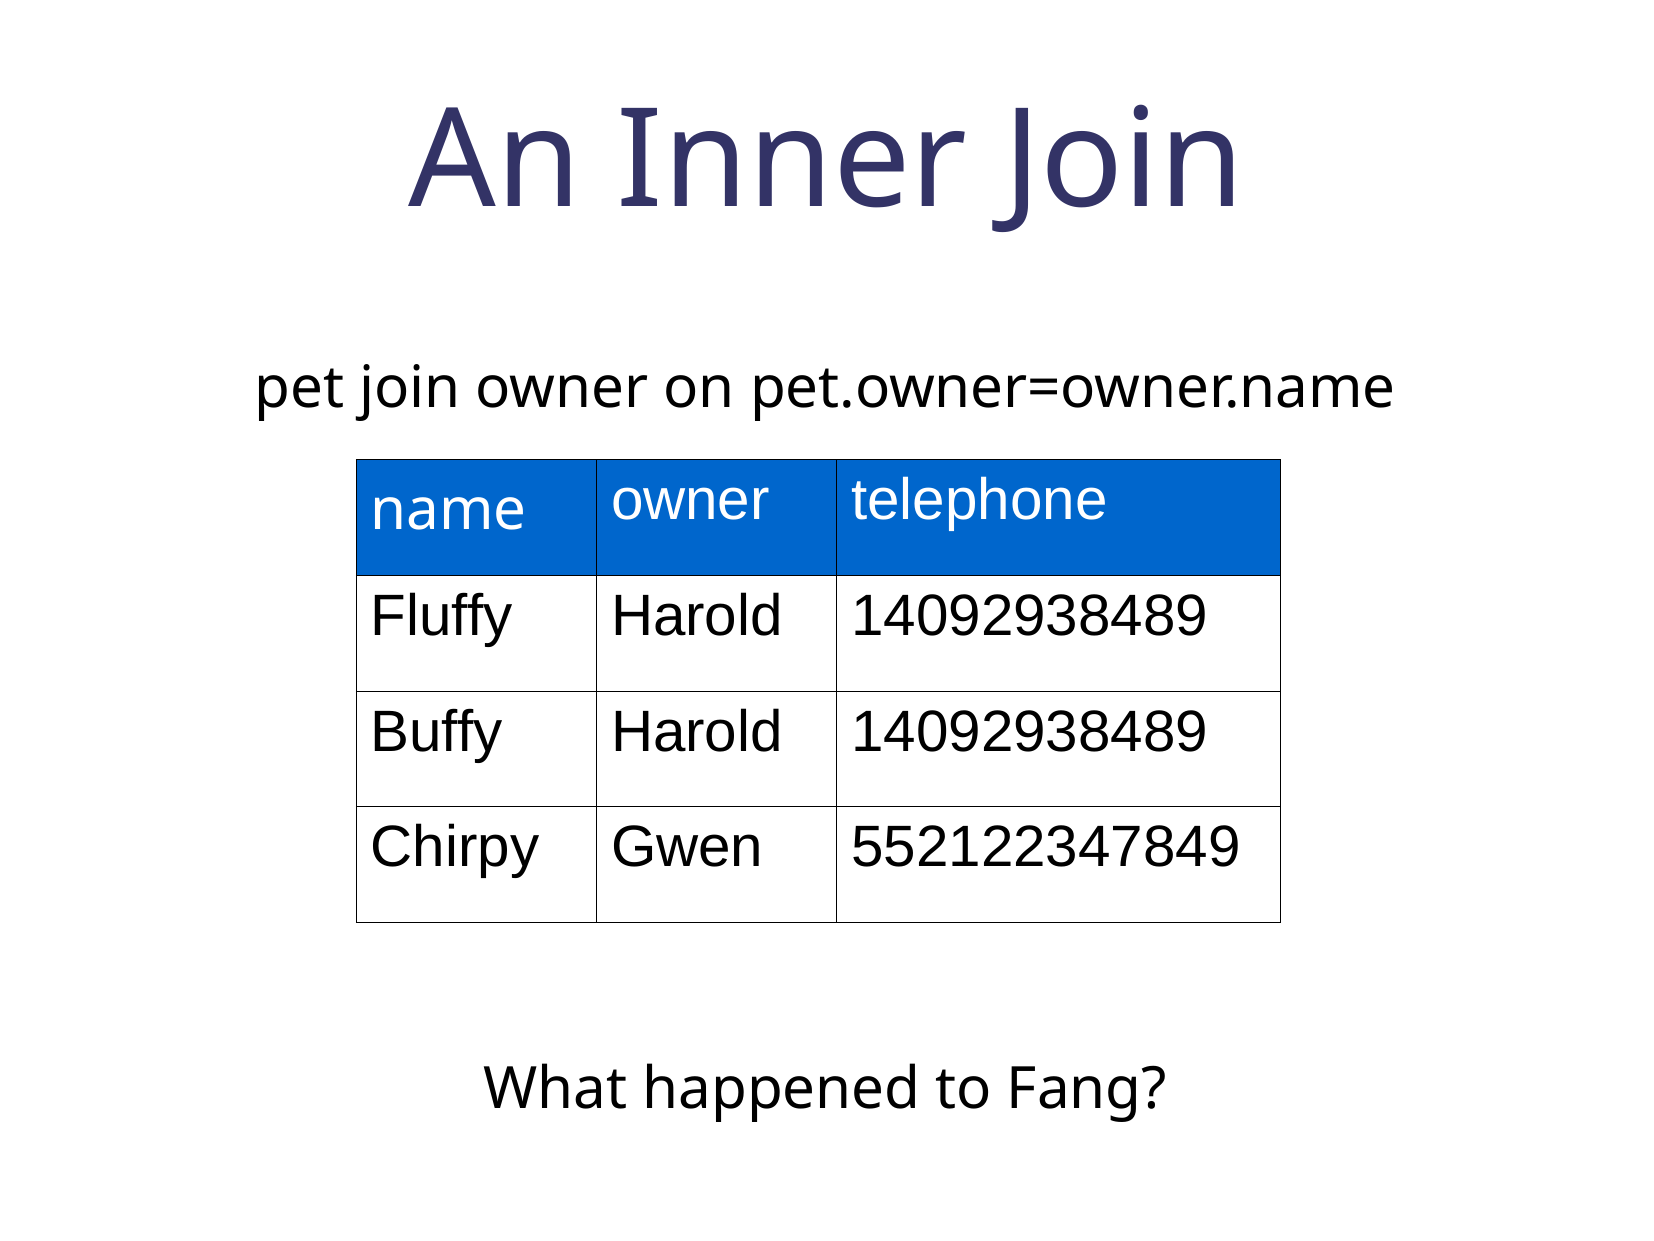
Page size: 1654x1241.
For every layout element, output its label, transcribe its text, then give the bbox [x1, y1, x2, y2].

table_header name [357, 460, 596, 575]
table_cell Buffy [357, 692, 596, 806]
table_cell Harold [597, 576, 836, 691]
table_cell 552122347849 [837, 807, 1280, 922]
table_cell Harold [597, 692, 836, 806]
table_cell Chirpy [357, 807, 596, 922]
table_cell 14092938489 [837, 692, 1280, 806]
text_box pet join owner on pet.owner=owner.name [75, 337, 1576, 424]
table_cell 14092938489 [837, 576, 1280, 691]
text_box What happened to Fang? [150, 1039, 1501, 1126]
title An Inner Join [82, 49, 1571, 257]
table_header owner [597, 460, 836, 575]
table_cell Gwen [597, 807, 836, 922]
table_header telephone [837, 460, 1280, 575]
table_cell Fluffy [357, 576, 596, 691]
